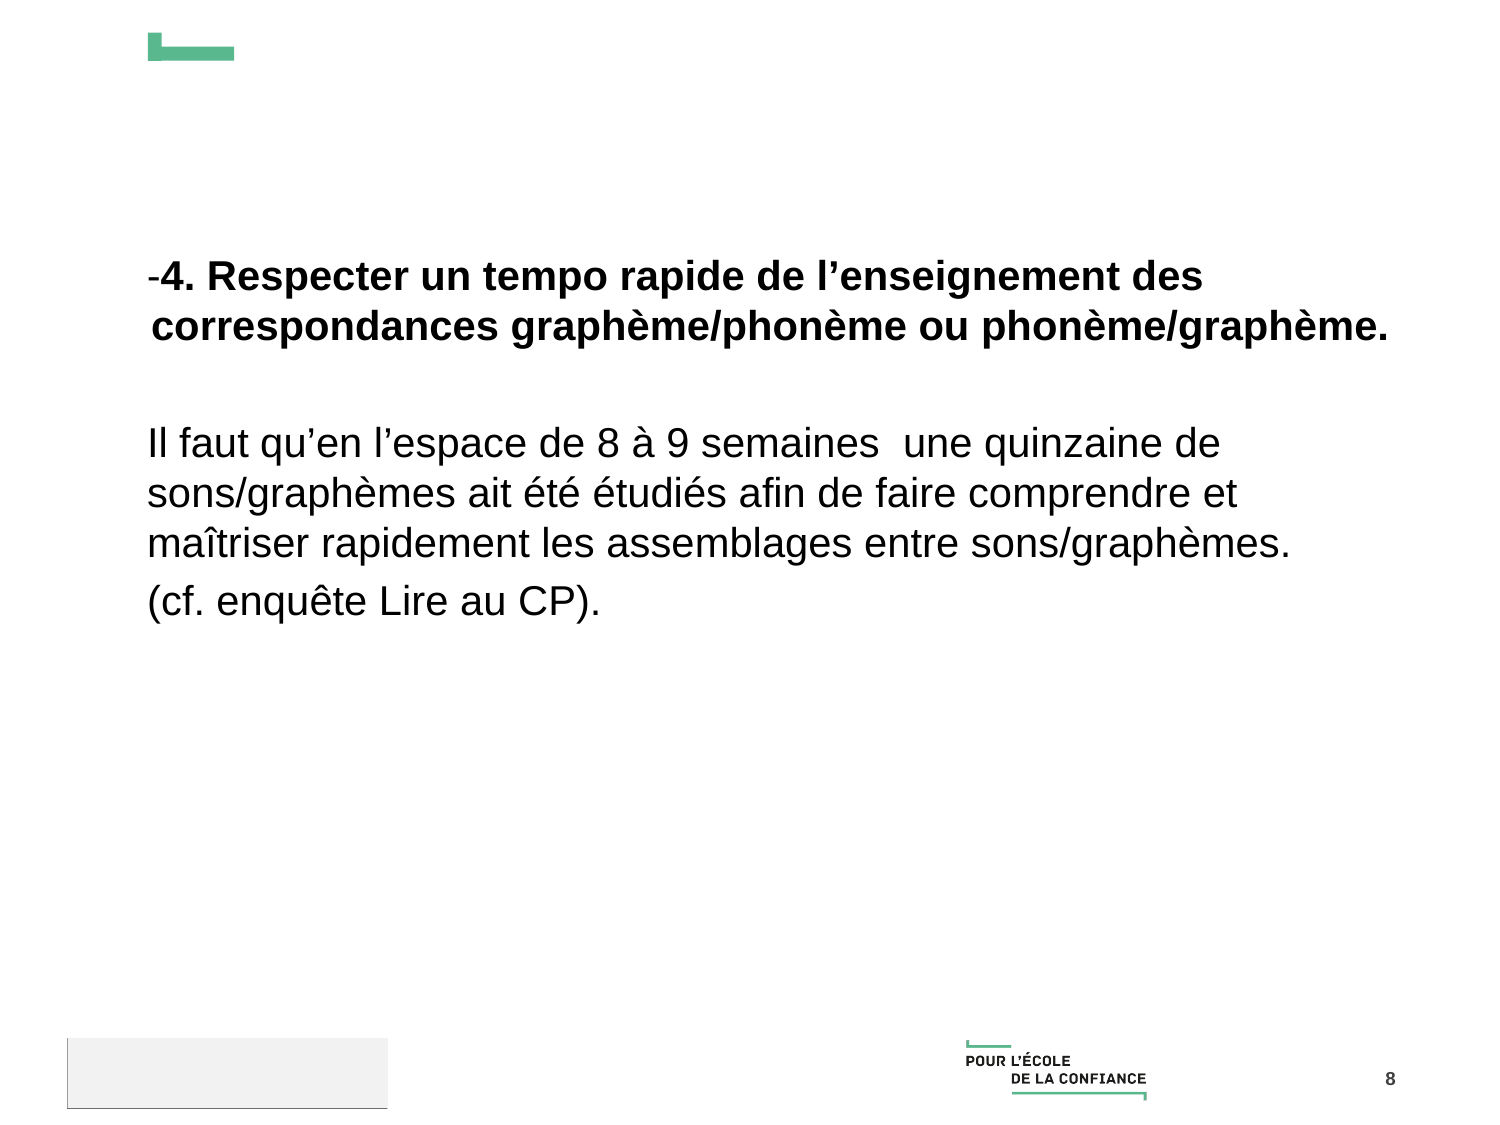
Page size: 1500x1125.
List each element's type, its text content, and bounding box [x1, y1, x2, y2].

text_box [67, 1038, 388, 1109]
list 4. Respecter un tempo rapide de l’enseignement des correspondances graphème/phonème ou phonème/graphème. Il faut qu’en l’espace de 8 à 9 semaines une quinzaine de sons/graphèmes ait été étudiés afin de faire comprendre et maîtriser rapidement les assemblages entre sons/graphèmes. (cf. enquête Lire au CP). [132, 241, 1425, 996]
text_box [147, 32, 235, 61]
picture [952, 1026, 1160, 1113]
slide_number <numéro> [1336, 1048, 1411, 1109]
